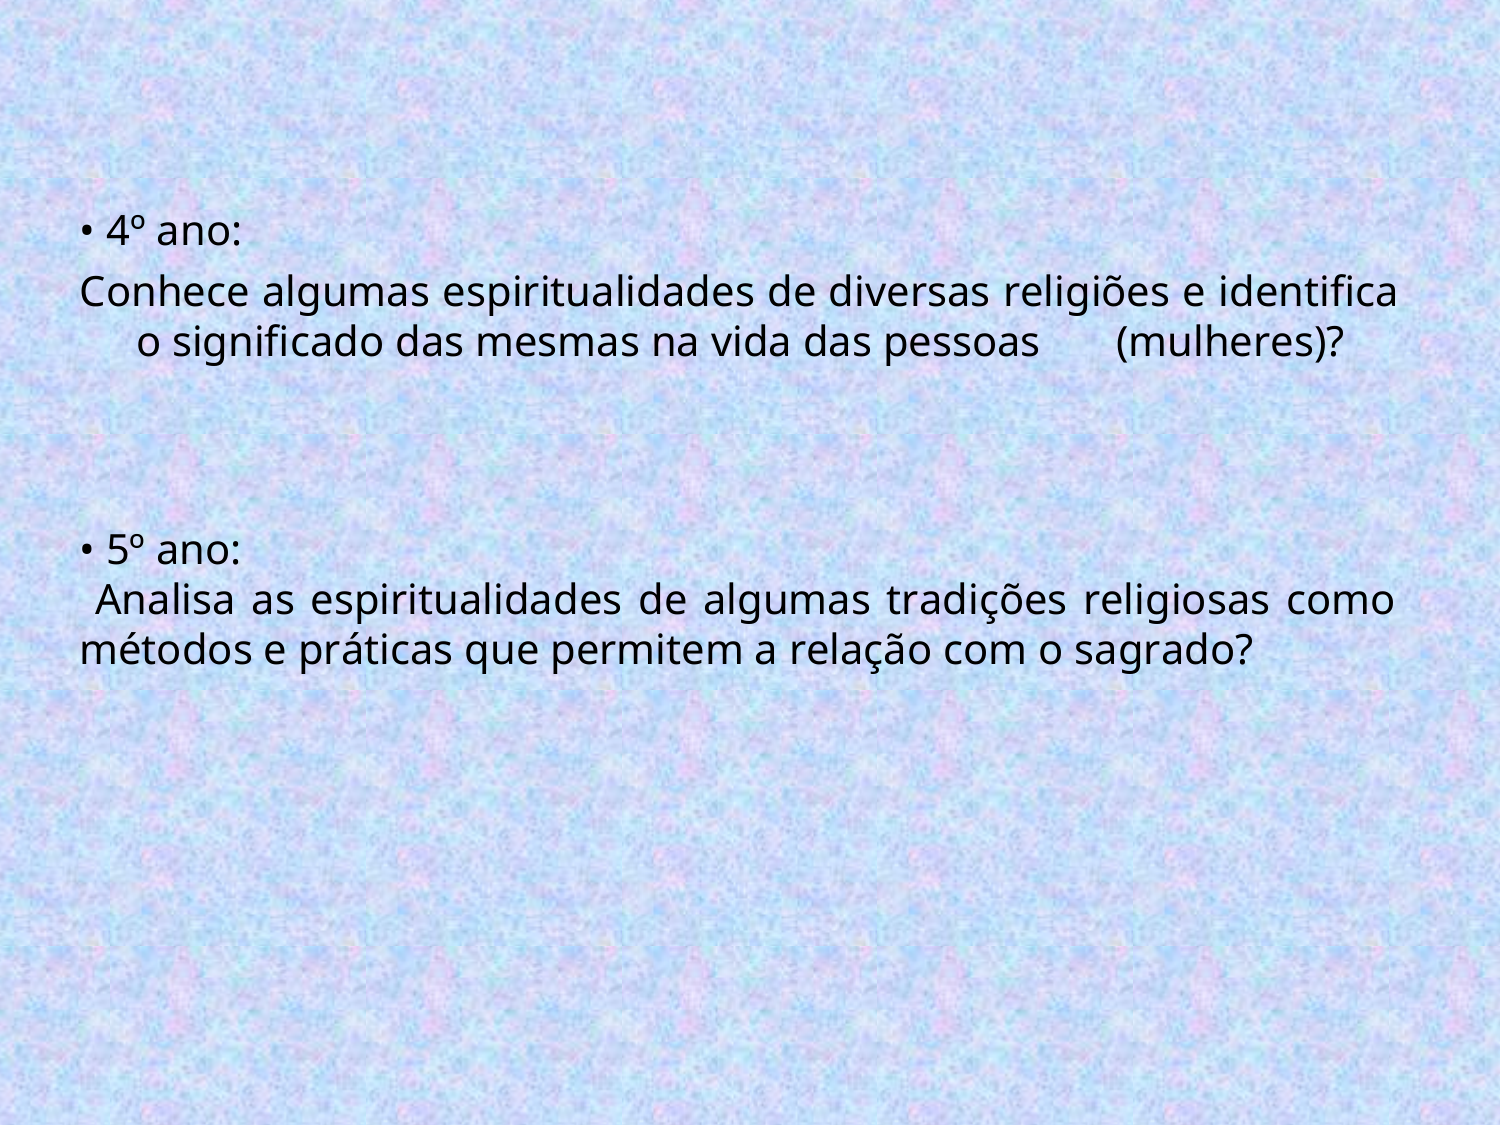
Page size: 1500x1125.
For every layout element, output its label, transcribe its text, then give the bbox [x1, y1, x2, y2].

text_box • 5º ano: Analisa as espiritualidades de algumas tradições religiosas como métodos e práticas que permitem a relação com o sagrado? [64, 515, 1412, 681]
list • 4º ano: Conhece algumas espiritualidades de diversas religiões e identifica o significado das mesmas na vida das pessoas (mulheres)? [64, 196, 1415, 433]
picture [0, 0, 1500, 1125]
